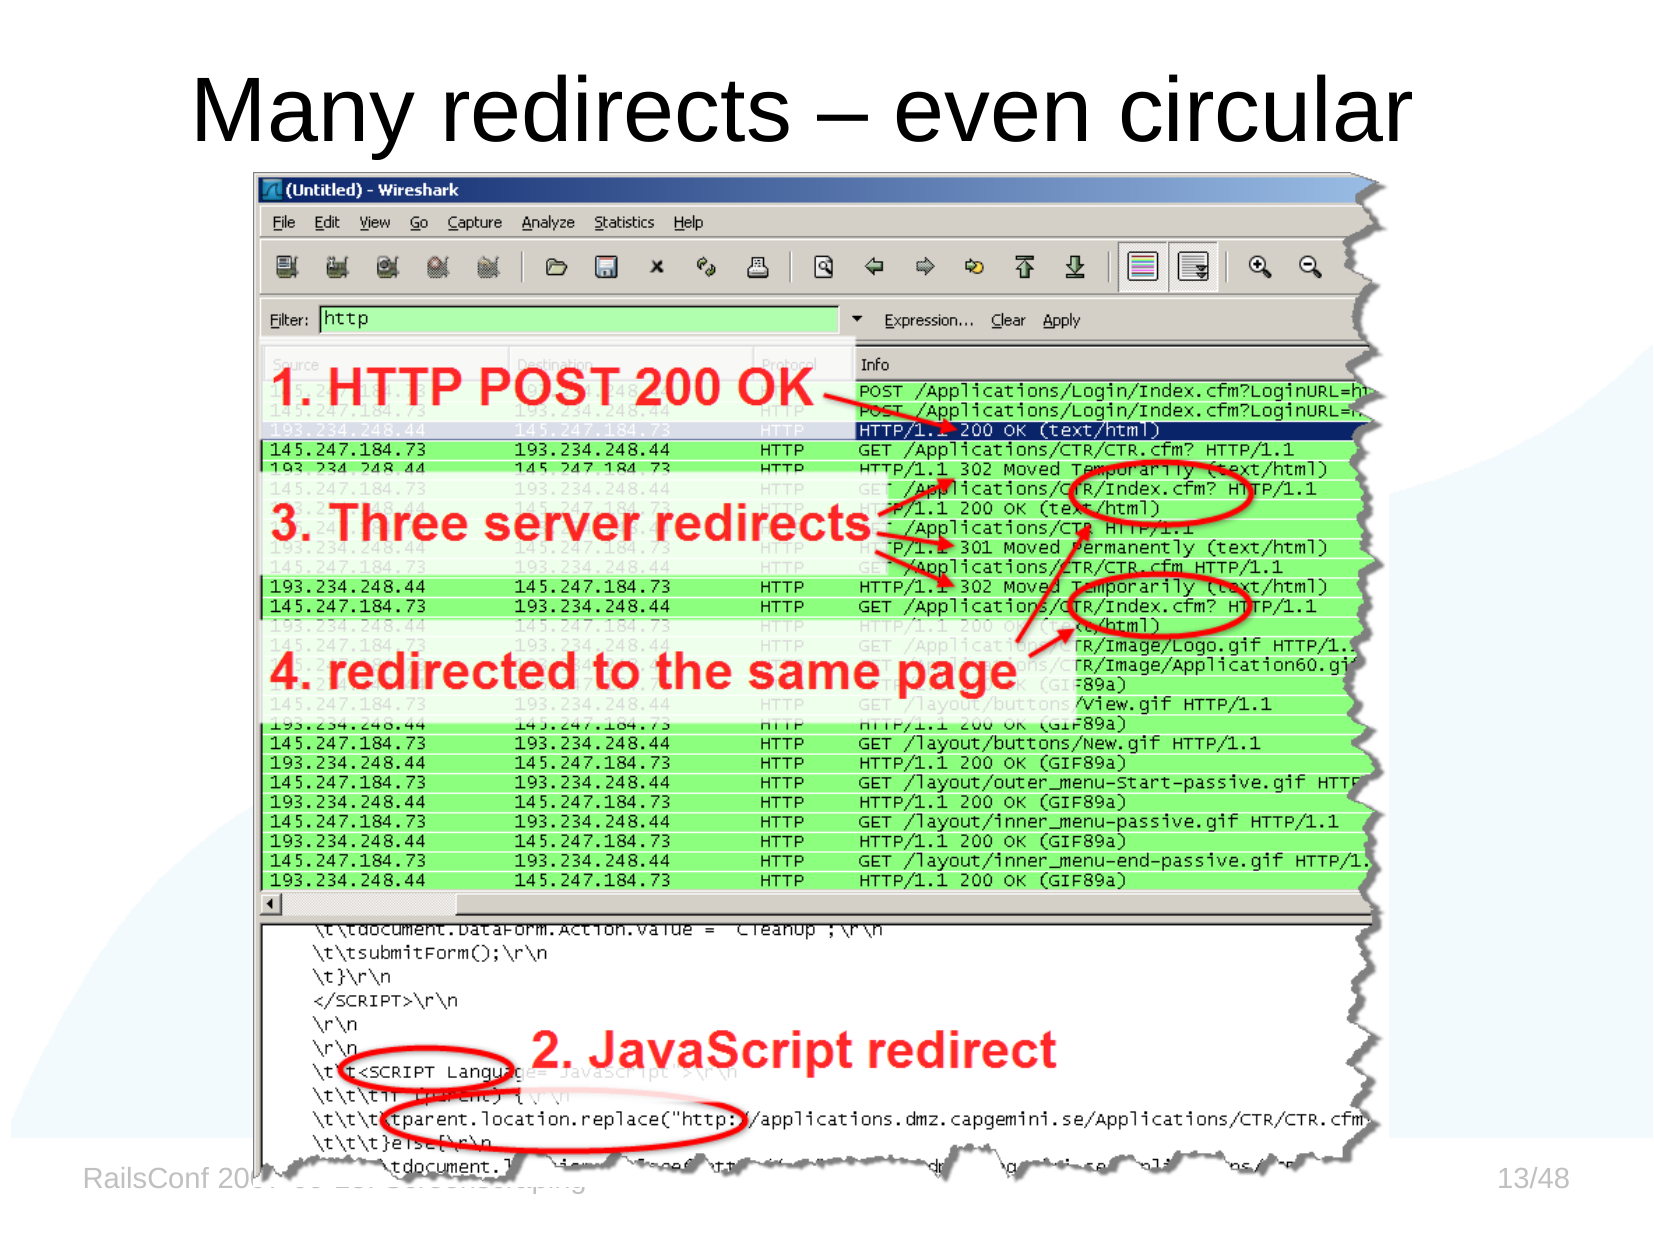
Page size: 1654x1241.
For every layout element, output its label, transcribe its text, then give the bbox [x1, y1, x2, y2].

title Many redirects – even circular [59, 49, 1548, 178]
picture [11, 0, 1653, 1231]
